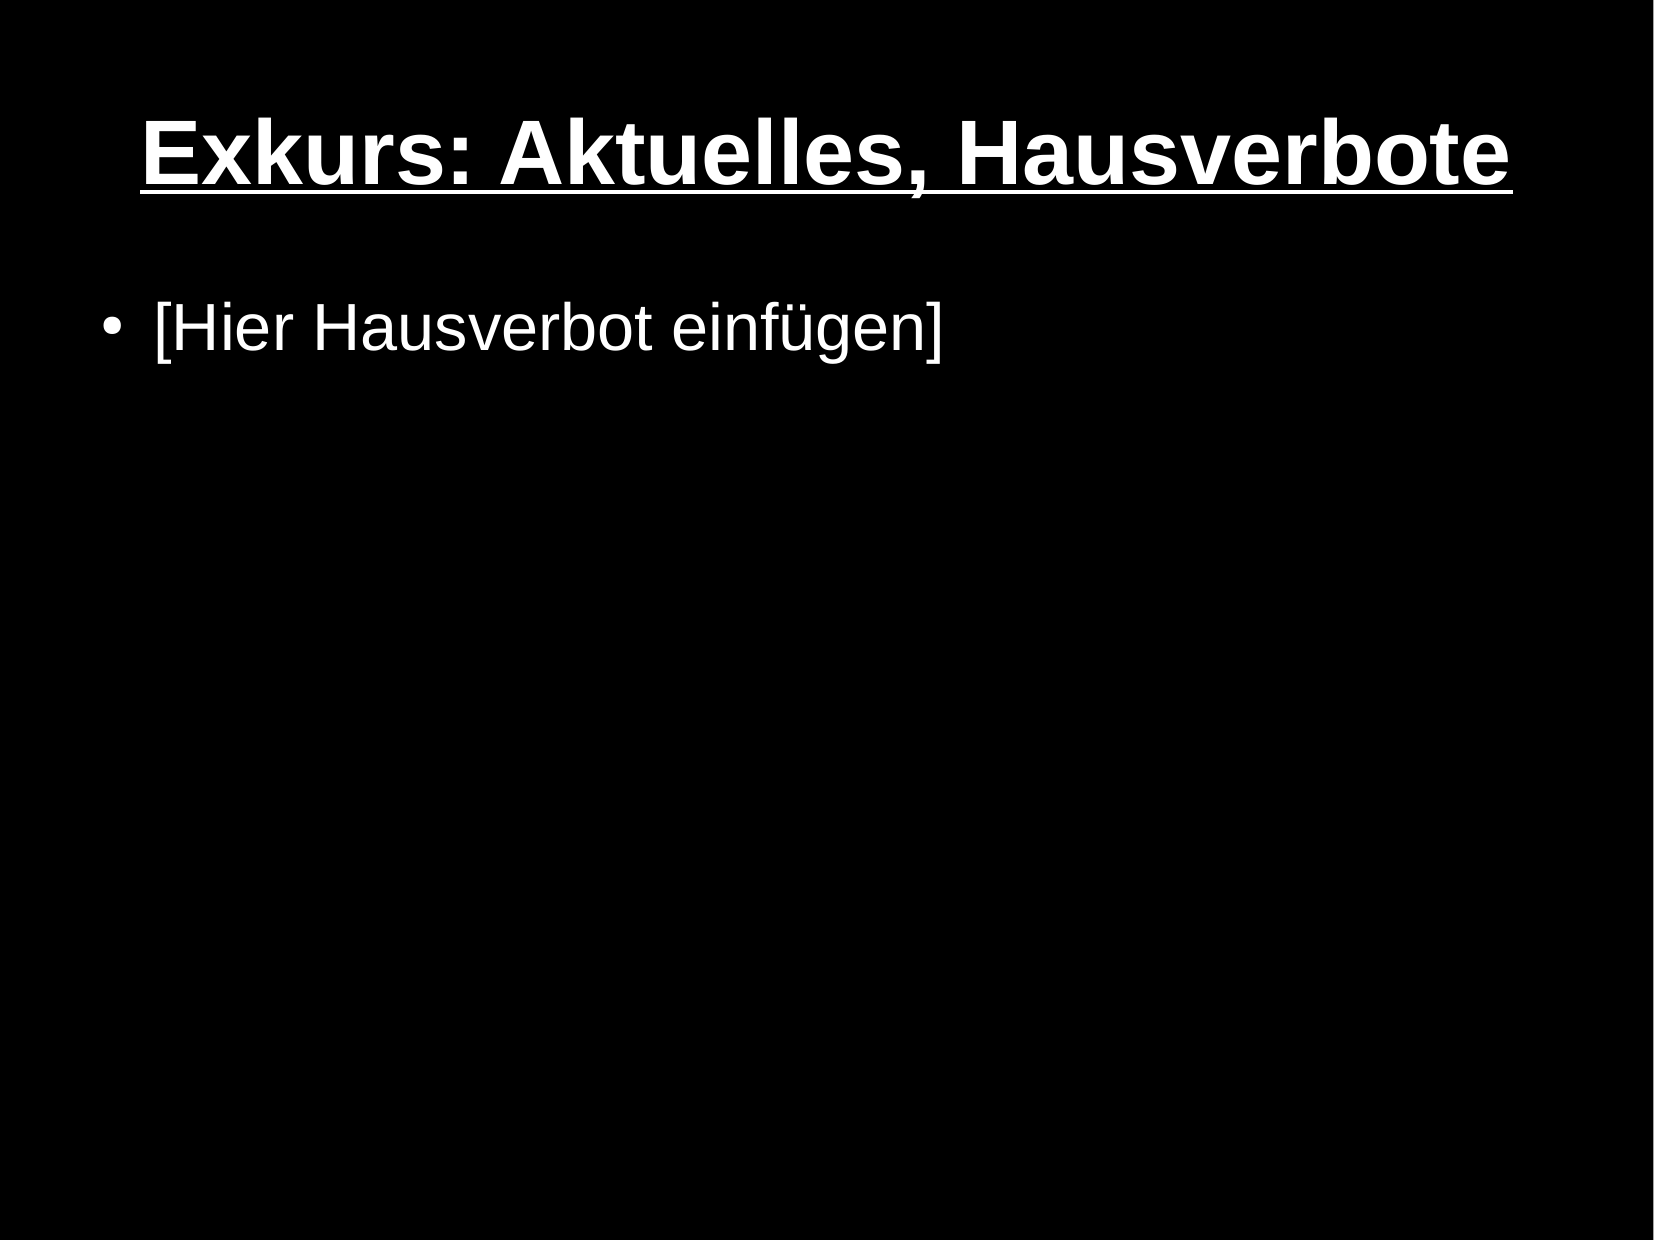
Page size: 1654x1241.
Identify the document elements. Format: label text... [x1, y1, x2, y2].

list [Hier Hausverbot einfügen] [82, 290, 1571, 1010]
title Exkurs: Aktuelles, Hausverbote [82, 49, 1571, 257]
